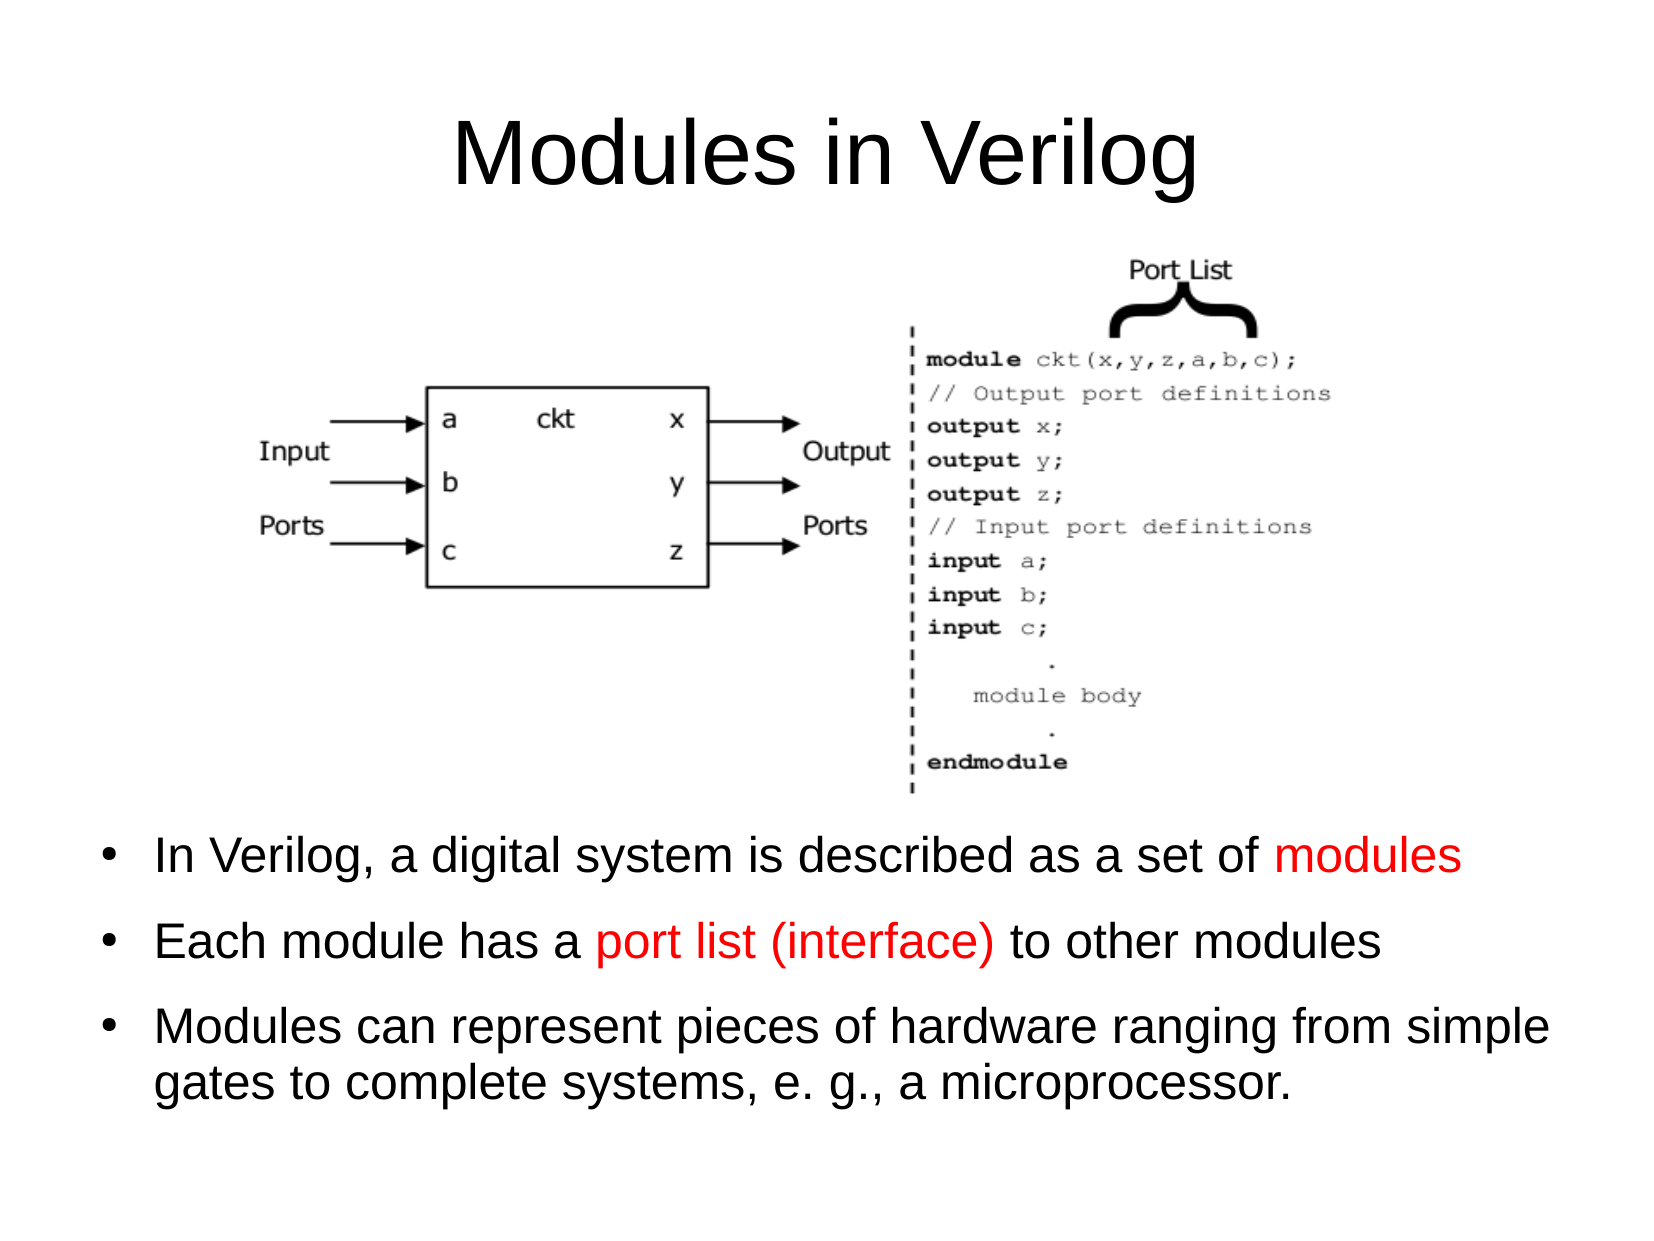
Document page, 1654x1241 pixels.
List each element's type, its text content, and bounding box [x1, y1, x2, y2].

title Modules in Verilog [82, 56, 1571, 250]
picture [225, 236, 1426, 803]
list In Verilog, a digital system is described as a set of modules Each module has a port list (interface) to other modules Modules can represent pieces of hardware ranging from simple gates to complete systems, e. g., a microprocessor. [82, 827, 1571, 1129]
